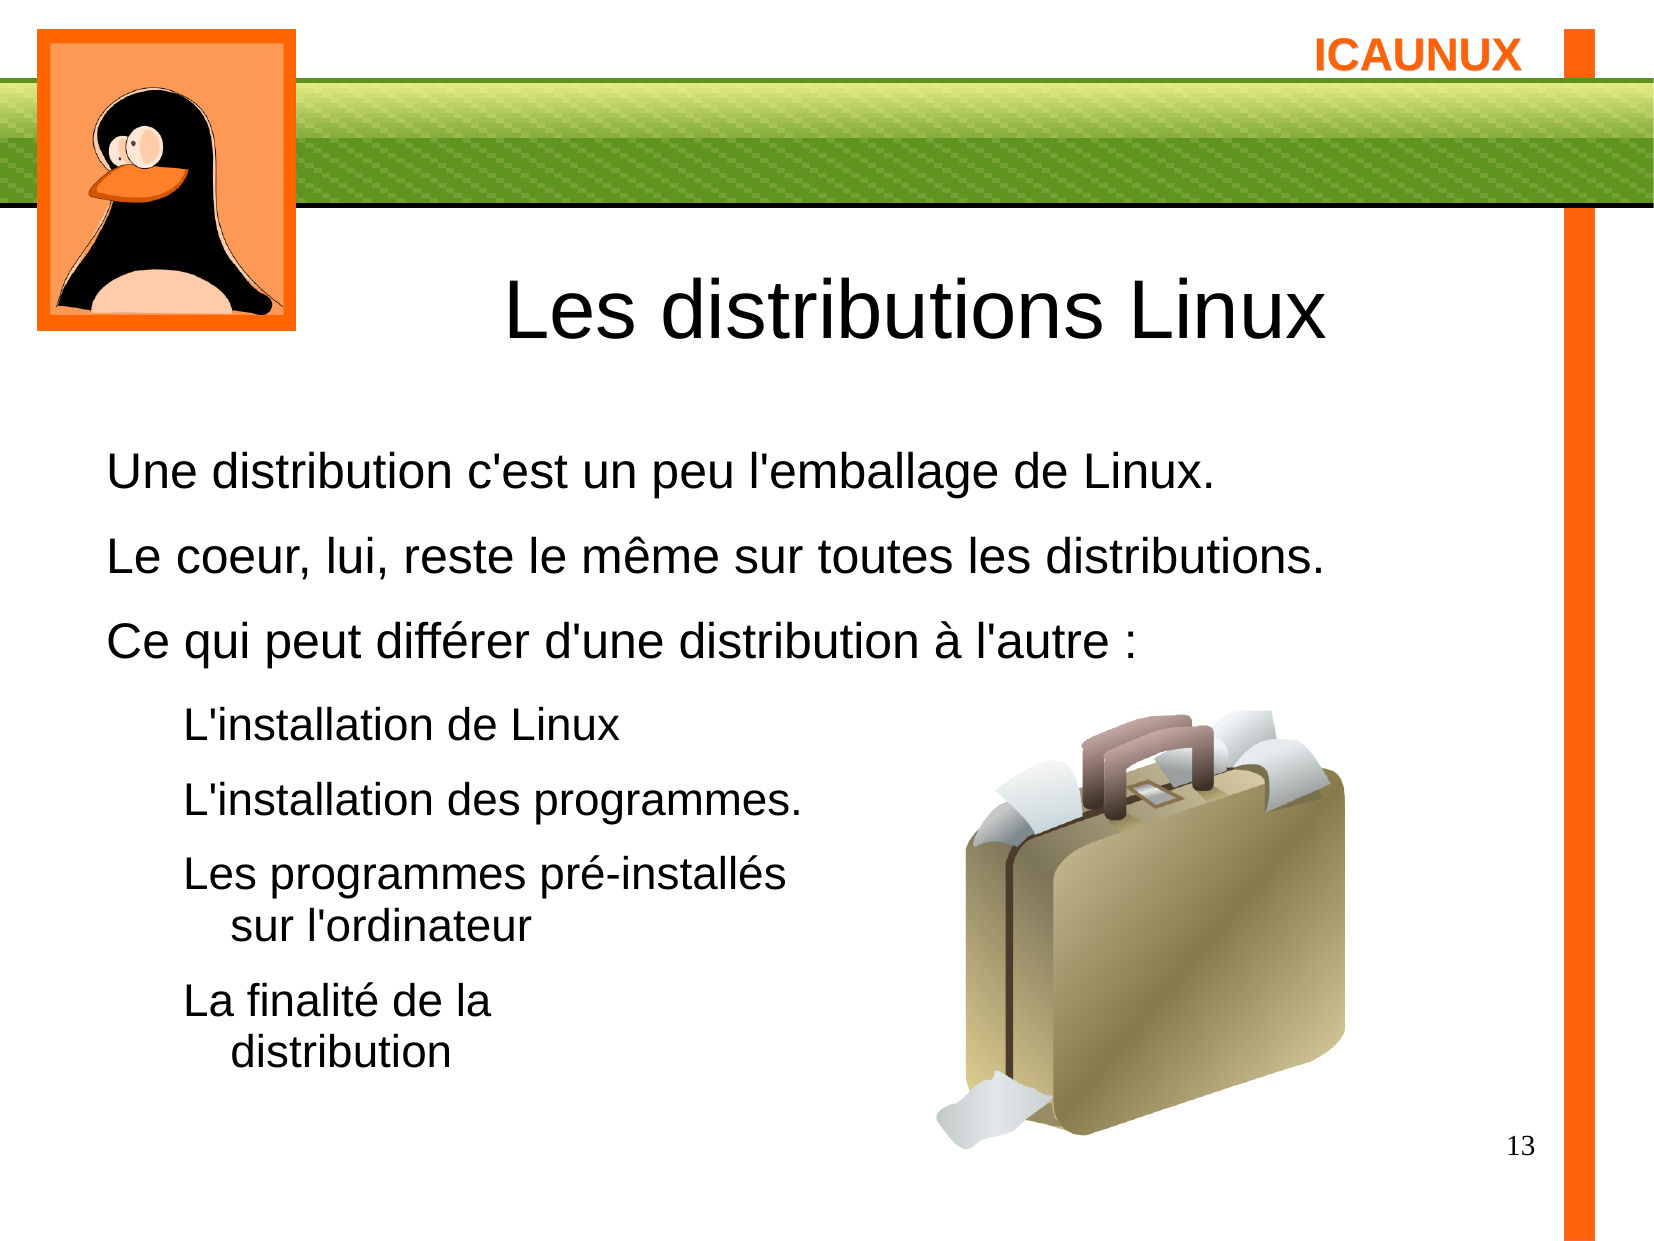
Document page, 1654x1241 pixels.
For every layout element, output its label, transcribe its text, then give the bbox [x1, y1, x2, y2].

picture [914, 707, 1359, 1152]
picture [0, 29, 1654, 331]
title Les distributions Linux [324, 235, 1506, 384]
list Une distribution c'est un peu l'emballage de Linux. Le coeur, lui, reste le même sur toutes les distributions. Ce qui peut différer d'une distribution à l'autre : L'installation de Linux L'installation des programmes. Les programmes pré-installés sur l'ordinateur La finalité de la distribution [88, 442, 1512, 1094]
